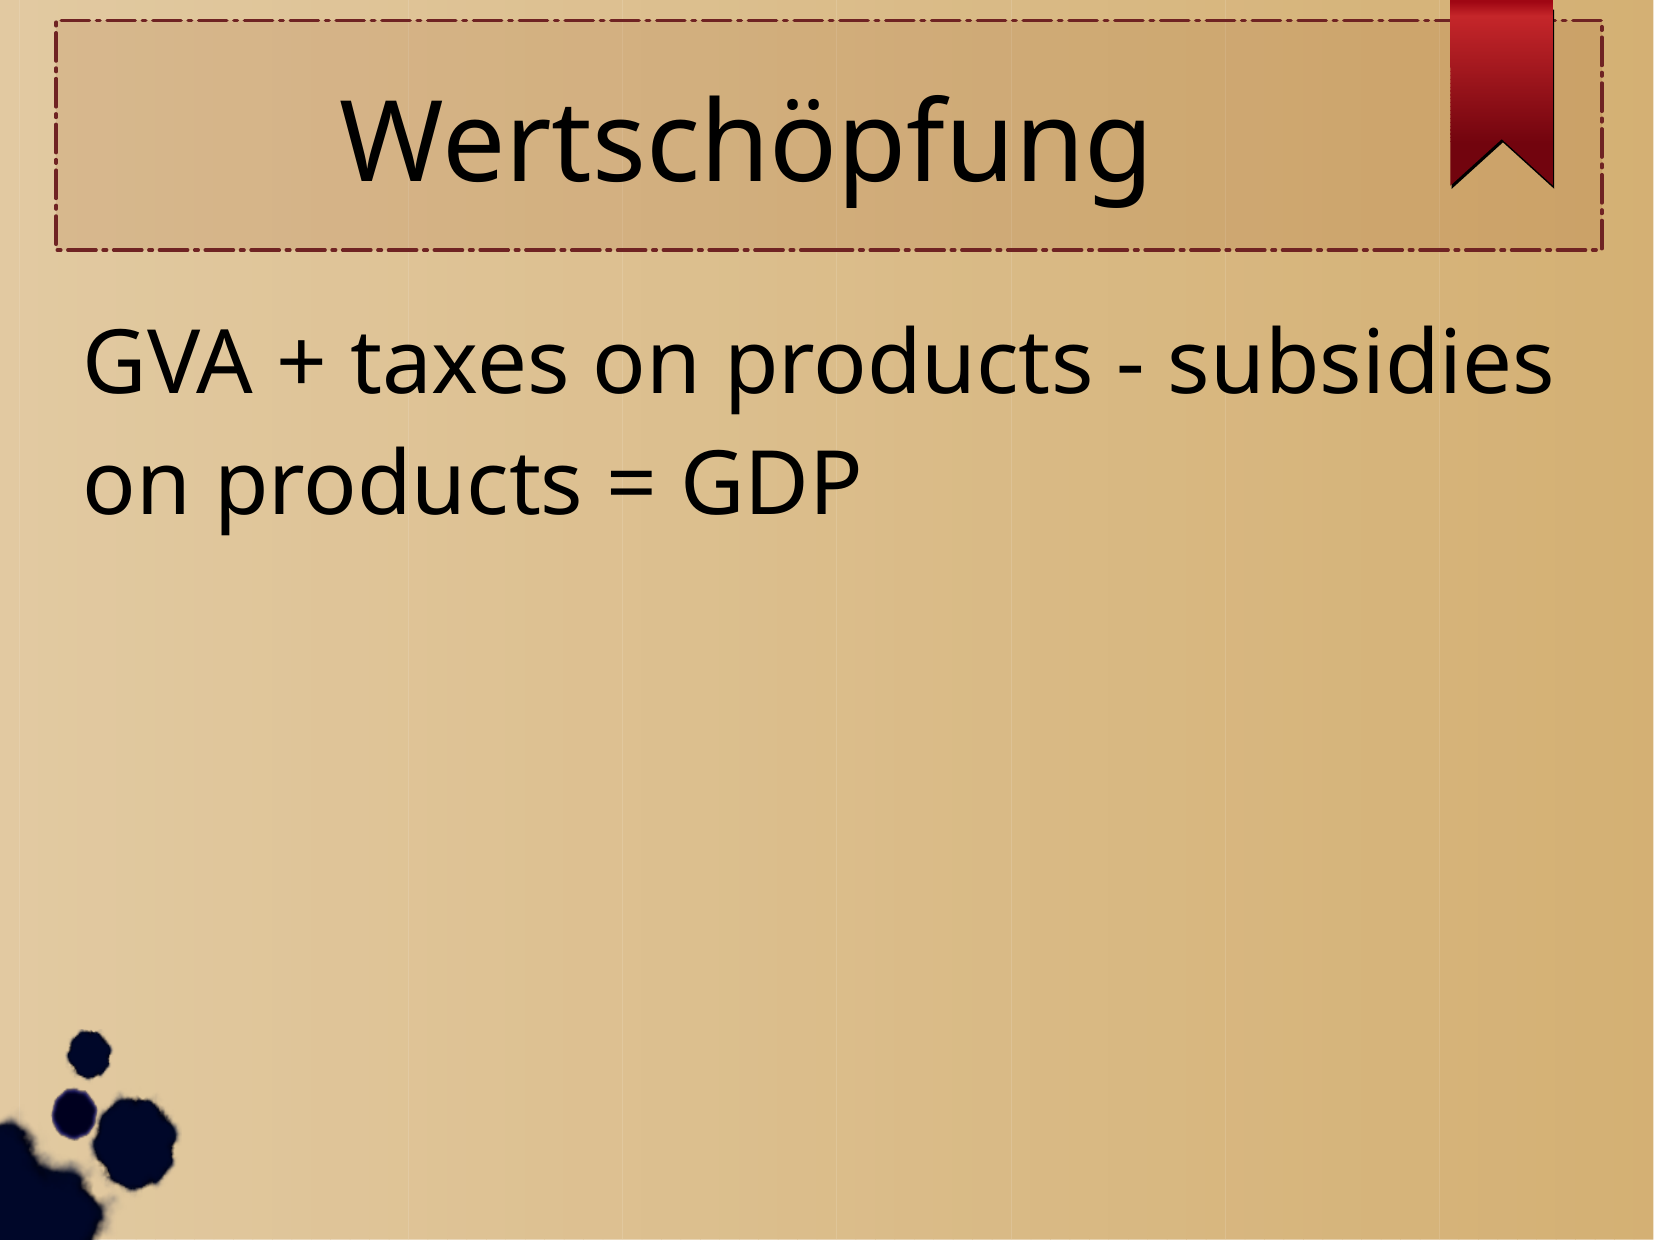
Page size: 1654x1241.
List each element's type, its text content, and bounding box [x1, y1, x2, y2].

list GVA + taxes on products - subsidies on products = GDP [82, 299, 1571, 1019]
title Wertschöpfung [82, 47, 1412, 229]
